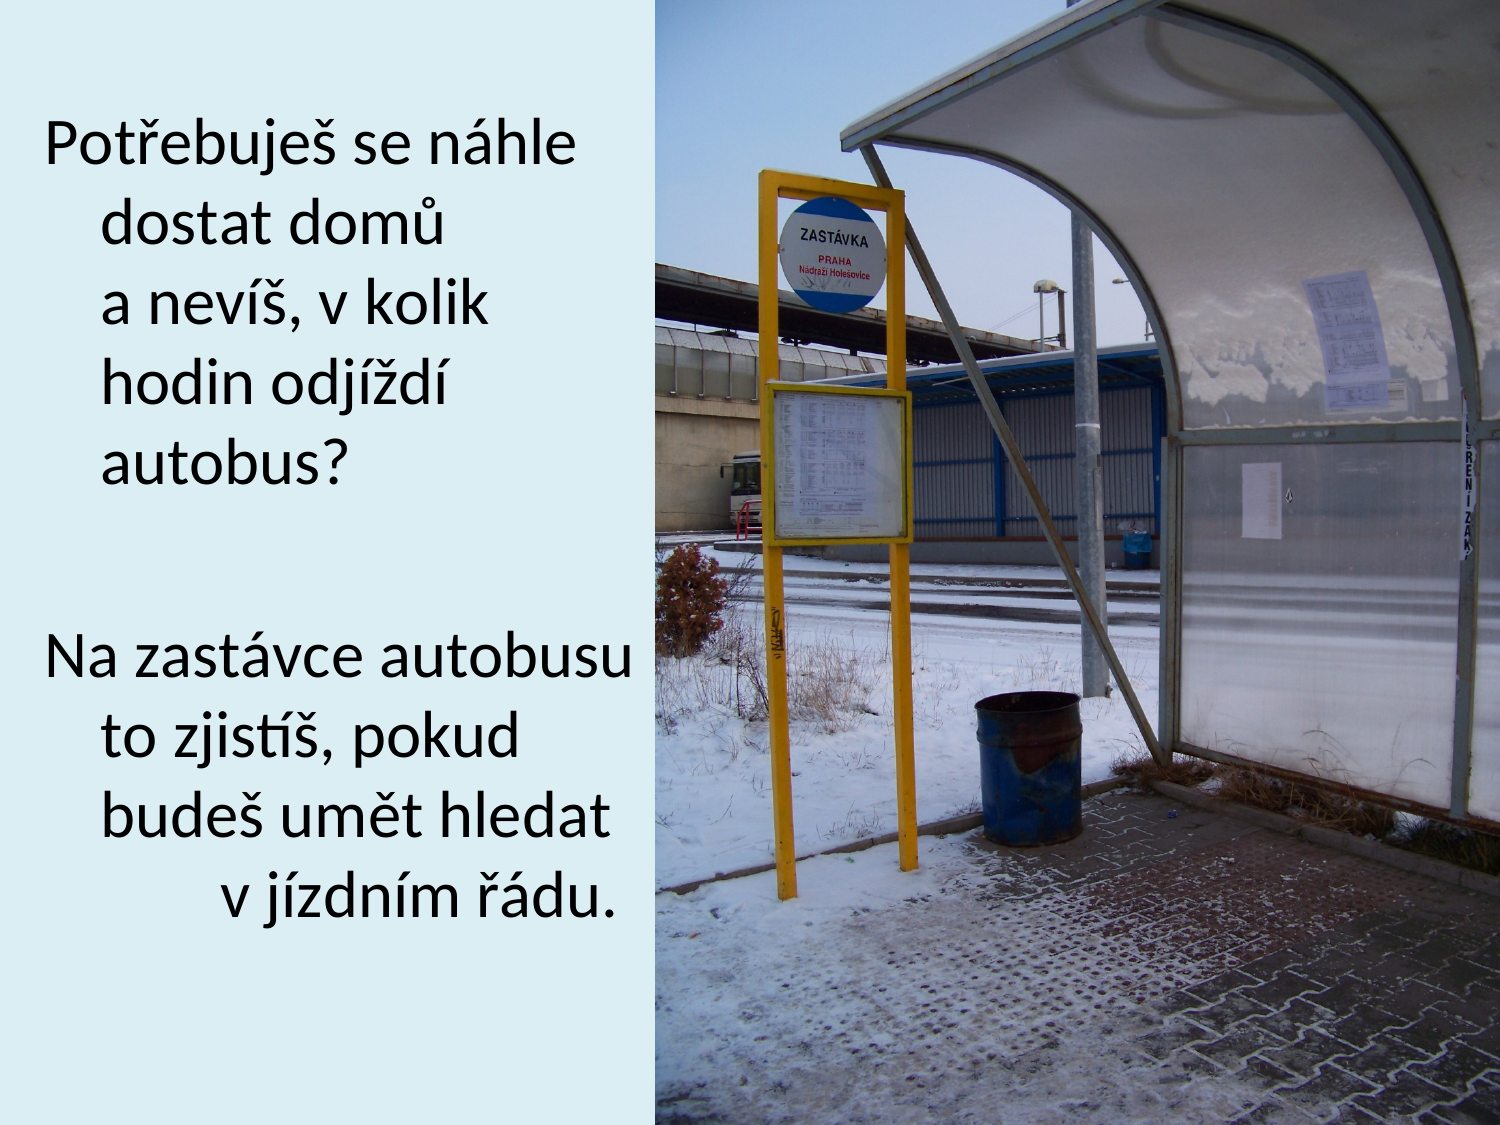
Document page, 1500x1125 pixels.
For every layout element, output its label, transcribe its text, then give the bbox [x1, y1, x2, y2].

list Potřebuješ se náhle dostat domů a nevíš, v kolik hodin odjíždí autobus? Na zastávce autobusu to zjistíš, pokud budeš umět hledat v jízdním řádu. [29, 90, 655, 1005]
picture [655, 0, 1500, 1125]
